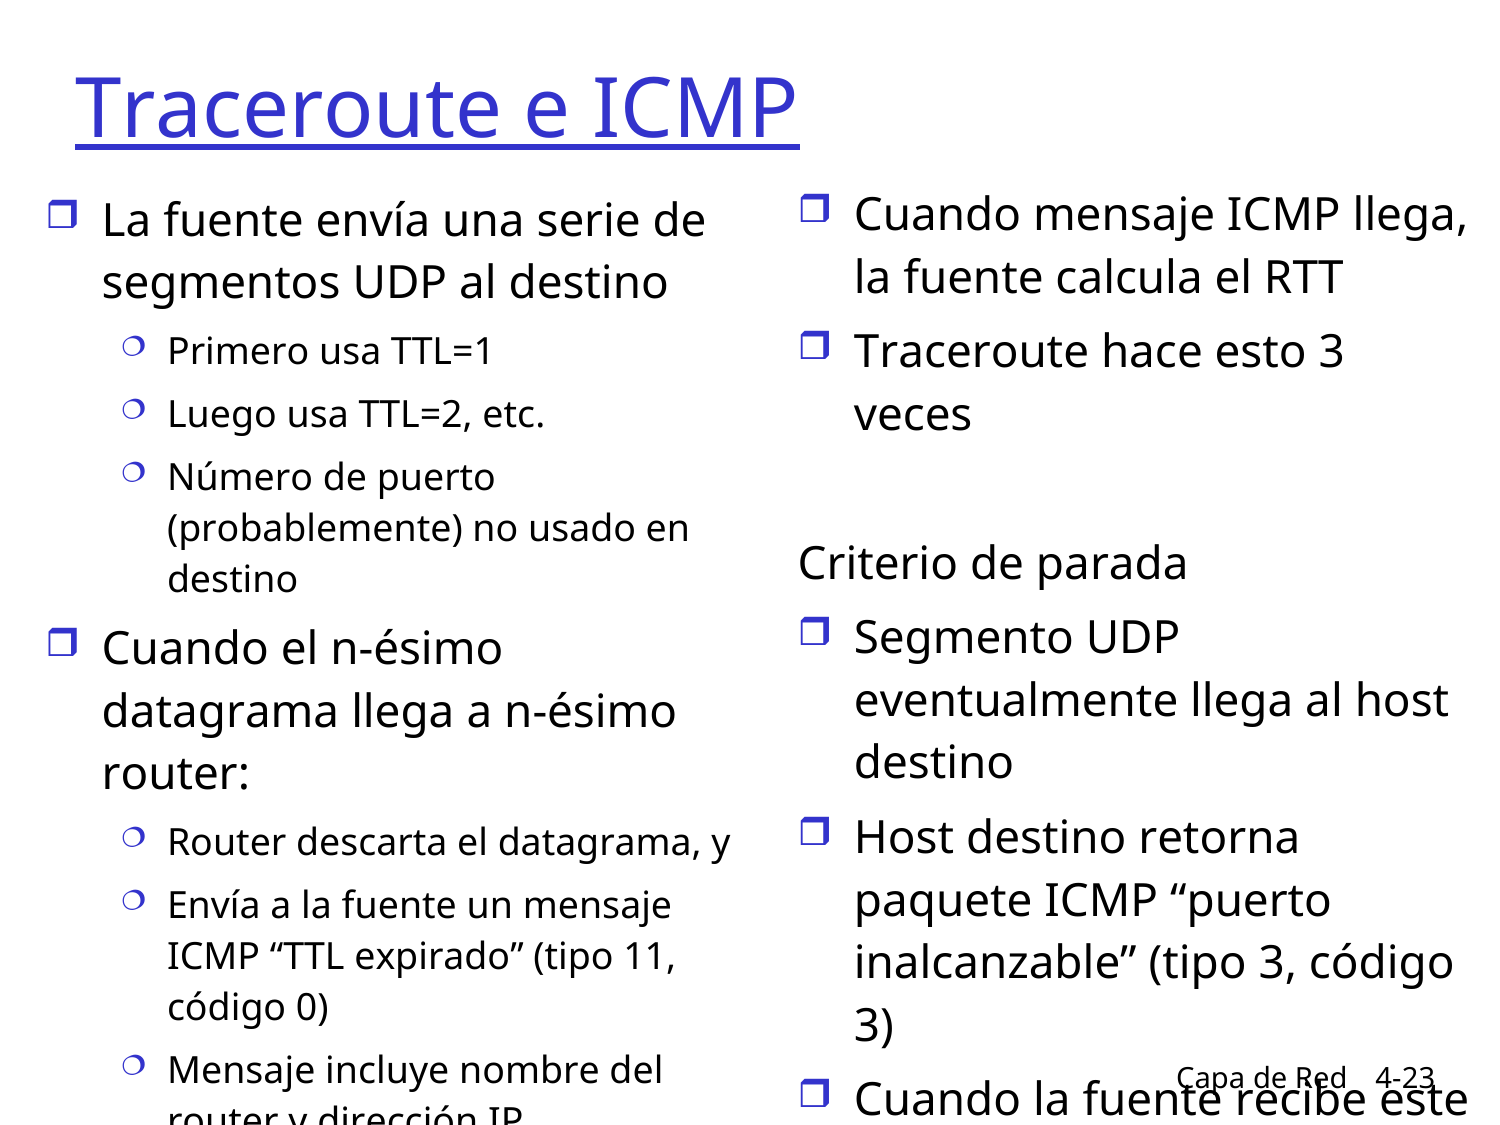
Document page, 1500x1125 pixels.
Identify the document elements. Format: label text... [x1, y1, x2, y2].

list La fuente envía una serie de segmentos UDP al destino Primero usa TTL=1 Luego usa TTL=2, etc. Número de puerto (probablemente) no usado en destino Cuando el n-ésimo datagrama llega a n-ésimo router: Router descarta el datagrama, y Envía a la fuente un mensaje ICMP “TTL expirado” (tipo 11, código 0) Mensaje incluye nombre del router y dirección IP [45, 187, 747, 1029]
list Cuando mensaje ICMP llega, la fuente calcula el RTT Traceroute hace esto 3 veces Criterio de parada Segmento UDP eventualmente llega al host destino Host destino retorna paquete ICMP “puerto inalcanzable” (tipo 3, código 3) Cuando la fuente recibe este ICMP, para. [797, 181, 1475, 1023]
title Traceroute e ICMP [75, 23, 1463, 188]
